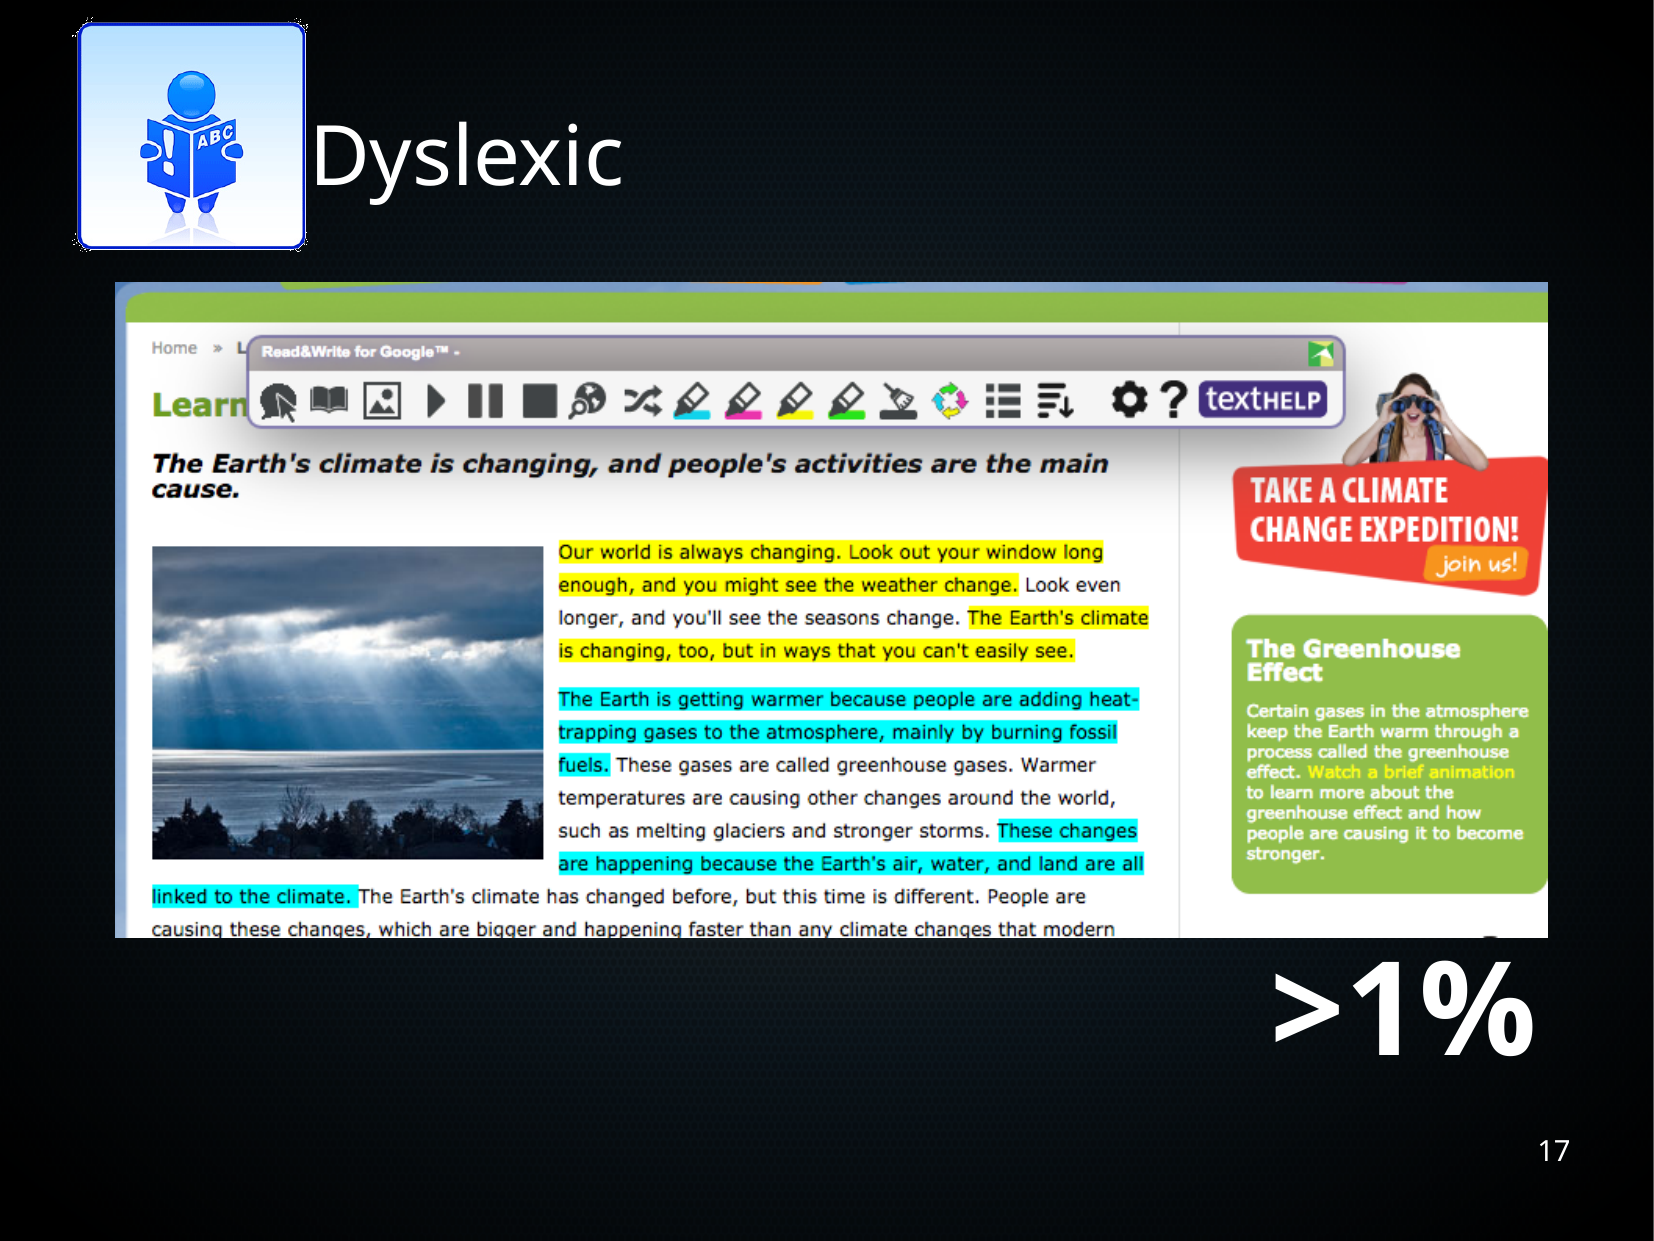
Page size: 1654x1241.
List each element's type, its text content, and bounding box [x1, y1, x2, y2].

list >1% [82, 290, 1538, 1099]
title Dyslexic [309, 49, 1571, 257]
picture [0, 0, 1654, 1241]
